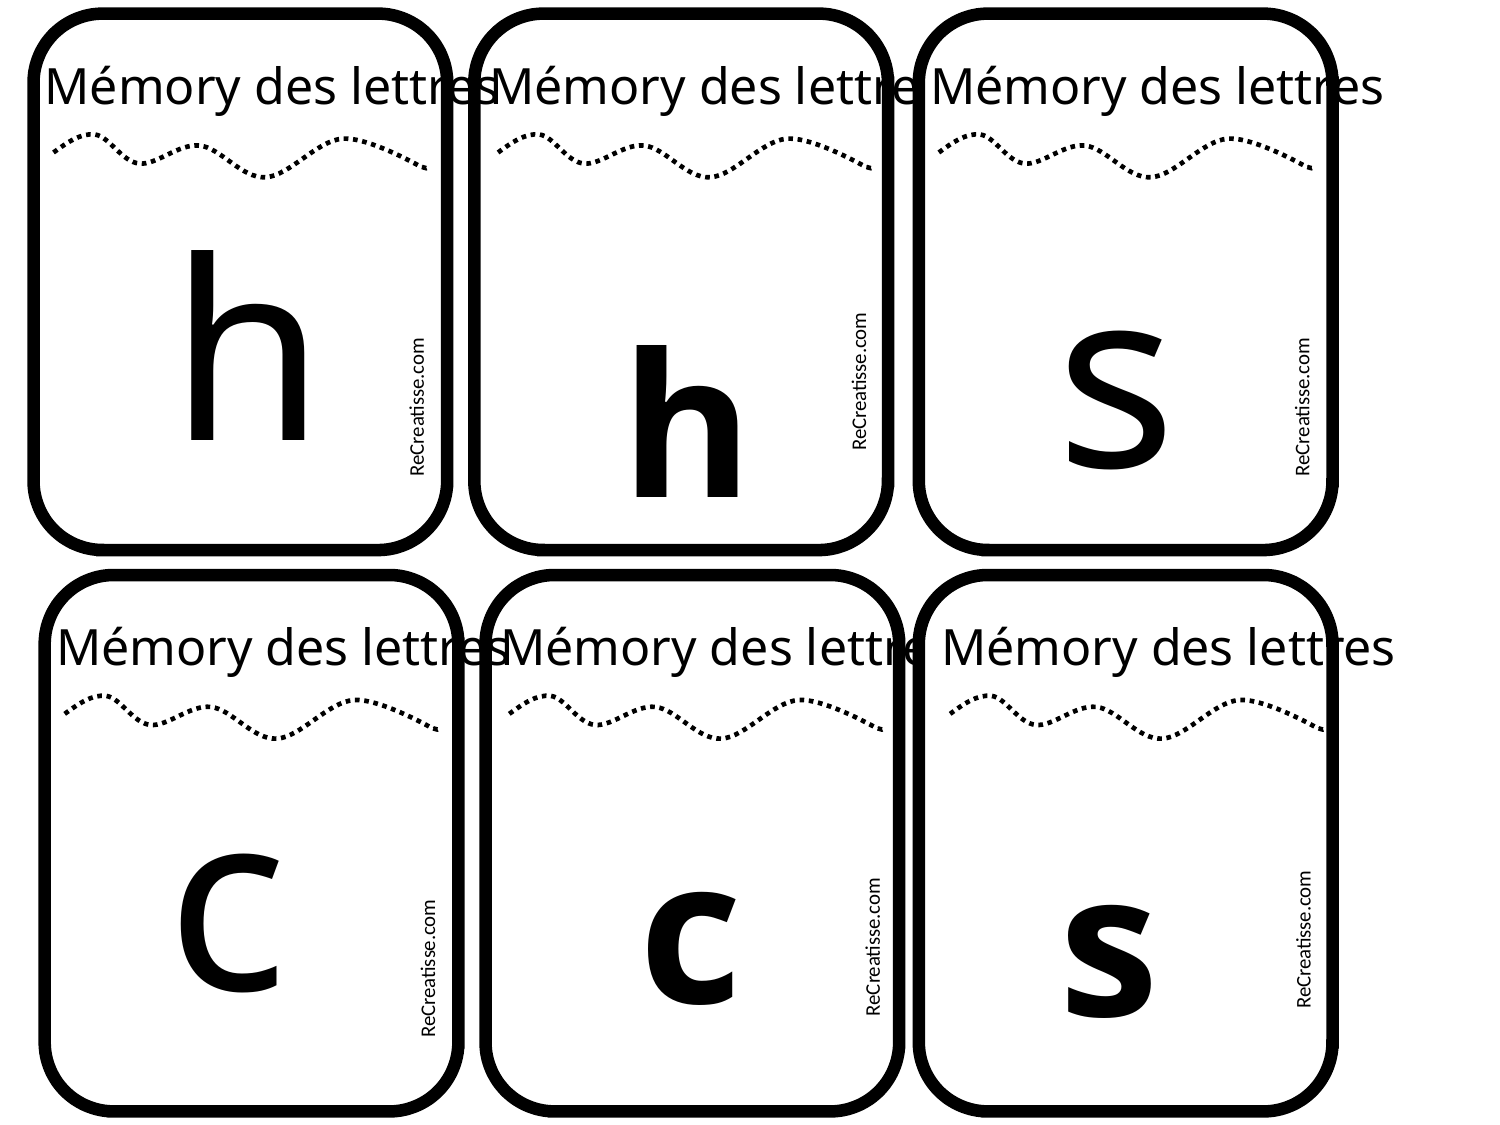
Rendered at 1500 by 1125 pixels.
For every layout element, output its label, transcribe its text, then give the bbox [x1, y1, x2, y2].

text_box ReCreatisse.com [1281, 323, 1321, 491]
text_box [928, 575, 1323, 608]
text_box ReCreatisse.com [1282, 856, 1322, 1024]
text_box ReCreatisse.com [838, 297, 878, 466]
text_box c [625, 796, 758, 1051]
text_box [43, 13, 438, 47]
text_box s [1041, 210, 1191, 525]
text_box [495, 575, 890, 608]
text_box s [1044, 809, 1174, 1064]
text_box Mémory des lettres [41, 608, 485, 684]
text_box ReCreatisse.com [396, 323, 436, 491]
text_box [44, 684, 459, 1112]
text_box [928, 13, 1323, 47]
text_box Mémory des lettres [915, 47, 1400, 122]
text_box Mémory des lettres [485, 608, 926, 684]
text_box h [155, 183, 340, 498]
text_box [485, 684, 900, 1112]
text_box h [607, 290, 769, 546]
text_box [918, 122, 1333, 551]
text_box ReCreatisse.com [851, 863, 892, 1031]
text_box Mémory des lettres [926, 608, 1412, 684]
text_box Mémory des lettres [30, 47, 474, 122]
text_box ReCreatisse.com [407, 884, 447, 1053]
text_box [33, 122, 448, 551]
text_box Mémory des lettres [474, 47, 915, 122]
text_box [484, 13, 879, 47]
text_box c [153, 732, 303, 1048]
text_box [54, 575, 449, 608]
text_box [474, 122, 889, 551]
text_box [918, 613, 1333, 1112]
